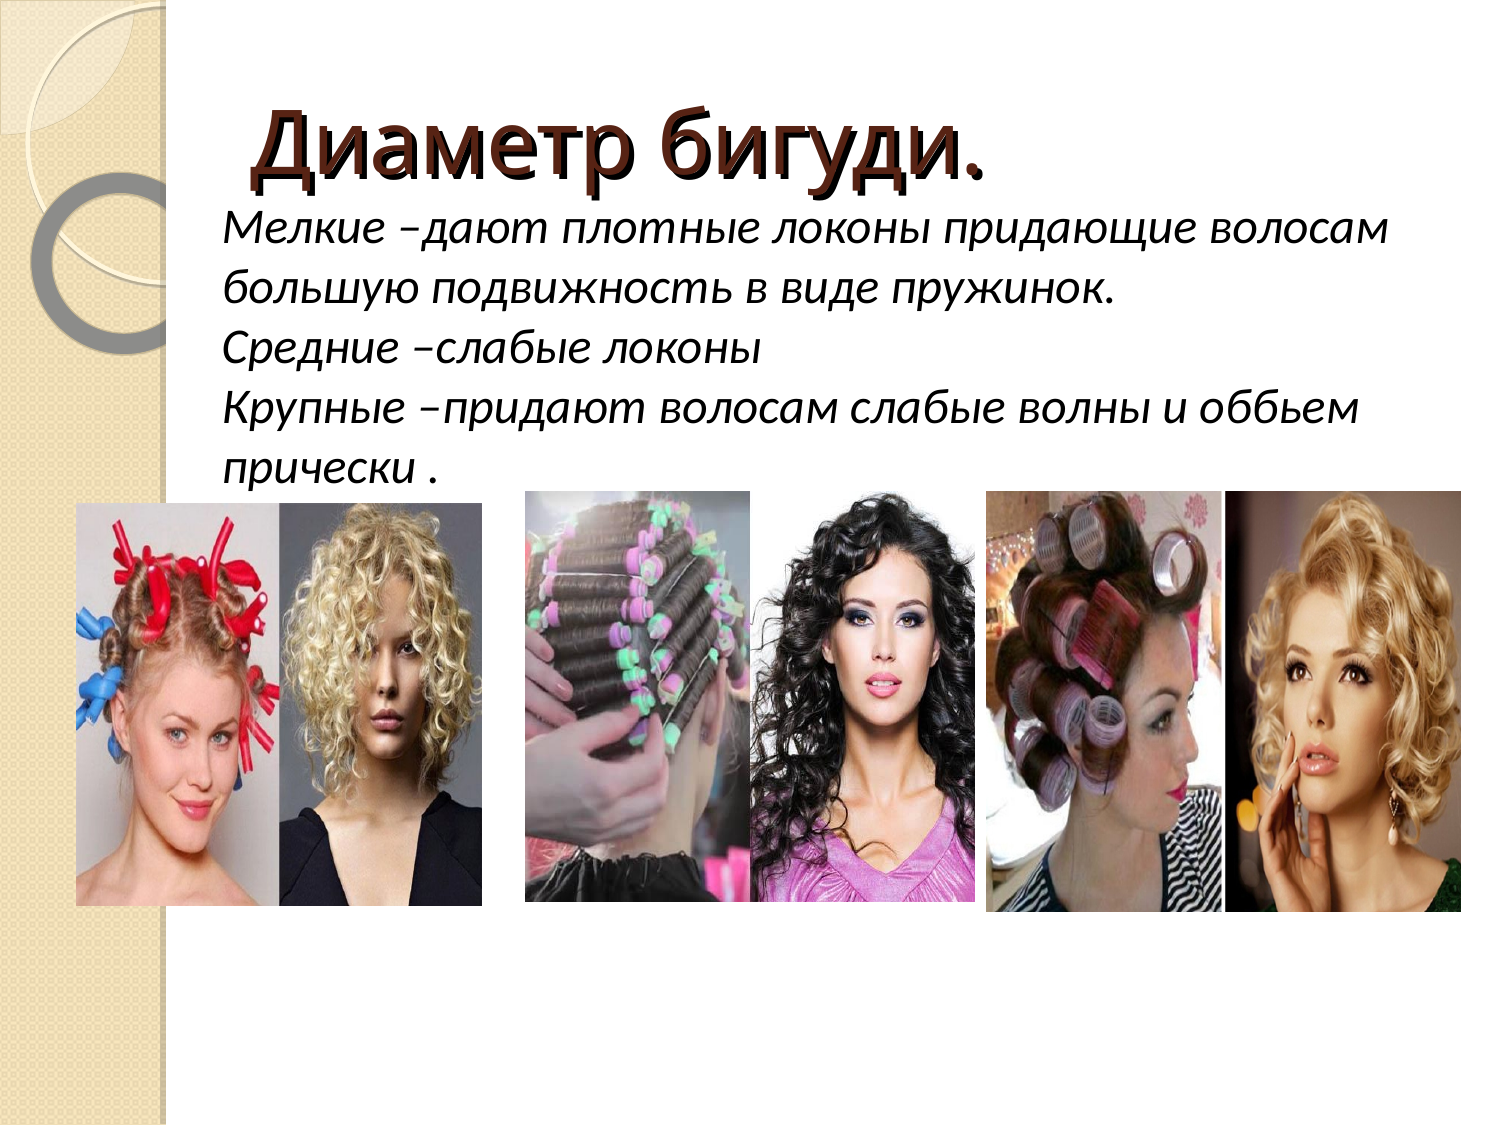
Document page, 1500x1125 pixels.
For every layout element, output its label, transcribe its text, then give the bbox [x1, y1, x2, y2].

picture [76, 503, 482, 906]
picture [525, 491, 975, 902]
picture [986, 491, 1461, 912]
title Диаметр бигуди. [235, 45, 1466, 186]
text_box Мелкие –дают плотные локоны придающие волосам большую подвижность в виде пружинок. Средние –слабые локоны Крупные –придают волосам слабые волны и оббьем прически . [207, 186, 1500, 501]
